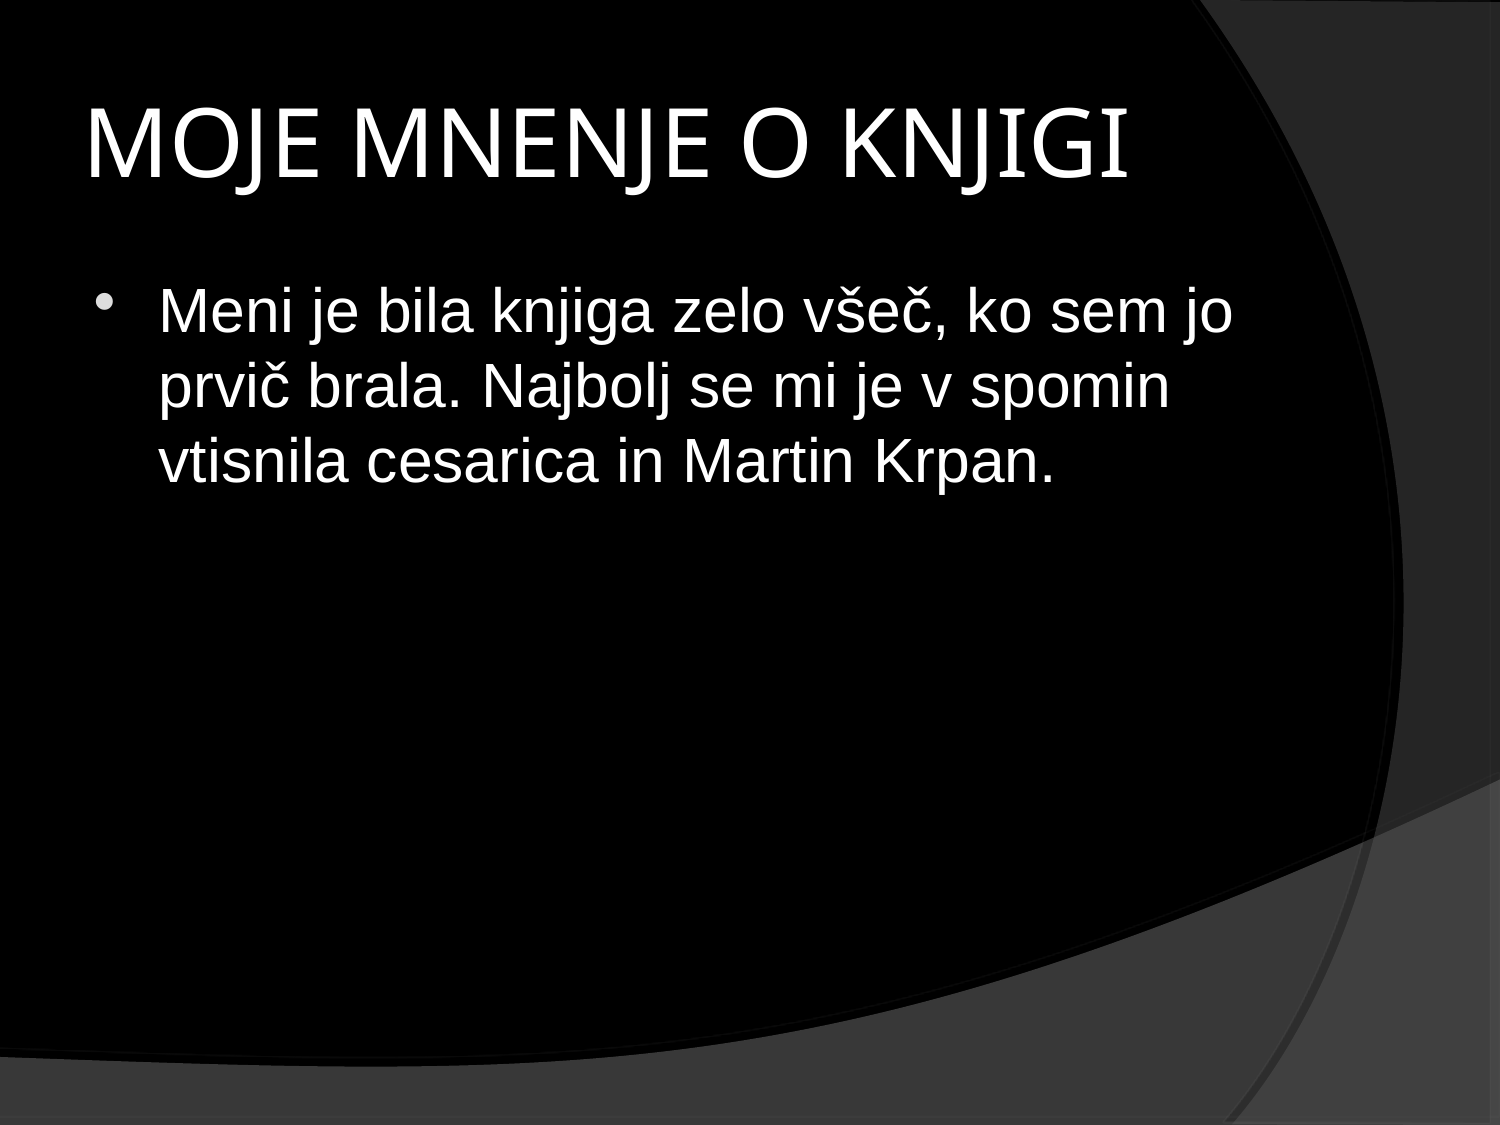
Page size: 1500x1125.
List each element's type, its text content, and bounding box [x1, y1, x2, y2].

title MOJE MNENJE O KNJIGI [75, 45, 1300, 233]
list Meni je bila knjiga zelo všeč, ko sem jo prvič brala. Najbolj se mi je v spomin vtisnila cesarica in Martin Krpan. [75, 262, 1300, 1005]
